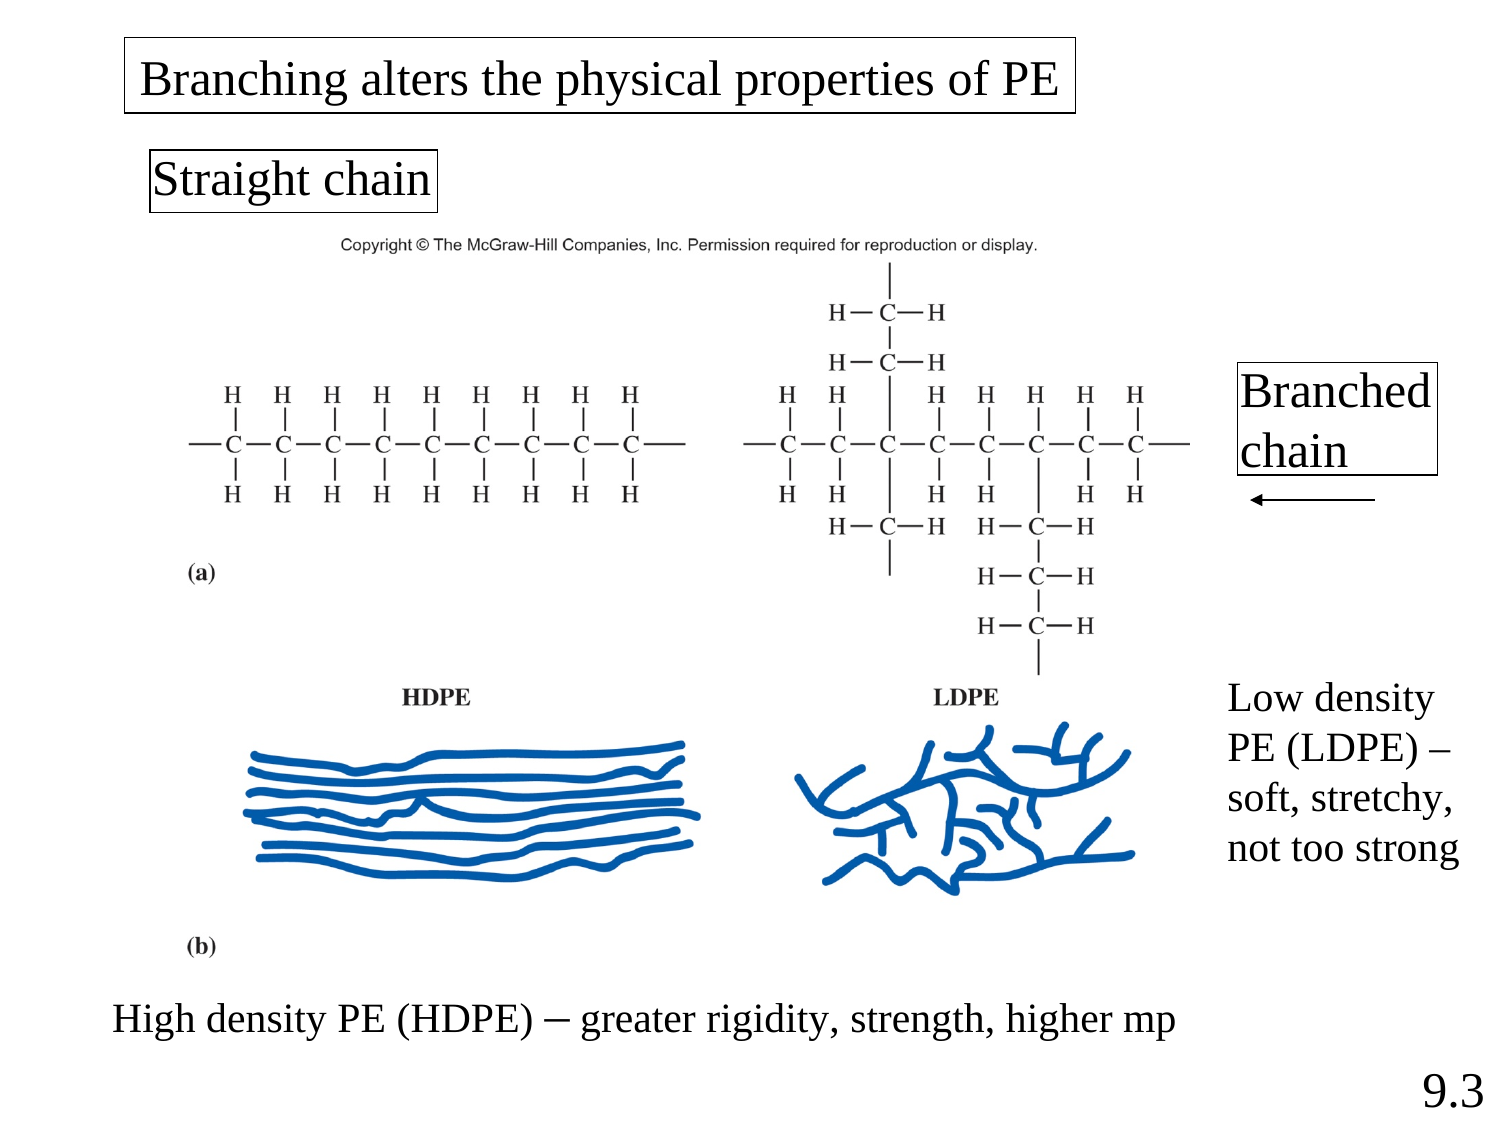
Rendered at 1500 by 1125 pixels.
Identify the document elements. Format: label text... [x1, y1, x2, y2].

text_box High density PE (HDPE) – greater rigidity, strength, higher mp [97, 974, 1193, 1051]
text_box Branched chain [1225, 349, 1447, 486]
text_box Straight chain [151, 151, 437, 212]
text_box Low density PE (LDPE) – soft, stretchy, not too strong [1212, 662, 1500, 878]
text_box Branching alters the physical properties of PE [124, 37, 1076, 113]
picture [187, 238, 1190, 958]
text_box Straight chain [137, 137, 447, 213]
text_box 9.3 [1407, 1049, 1500, 1125]
